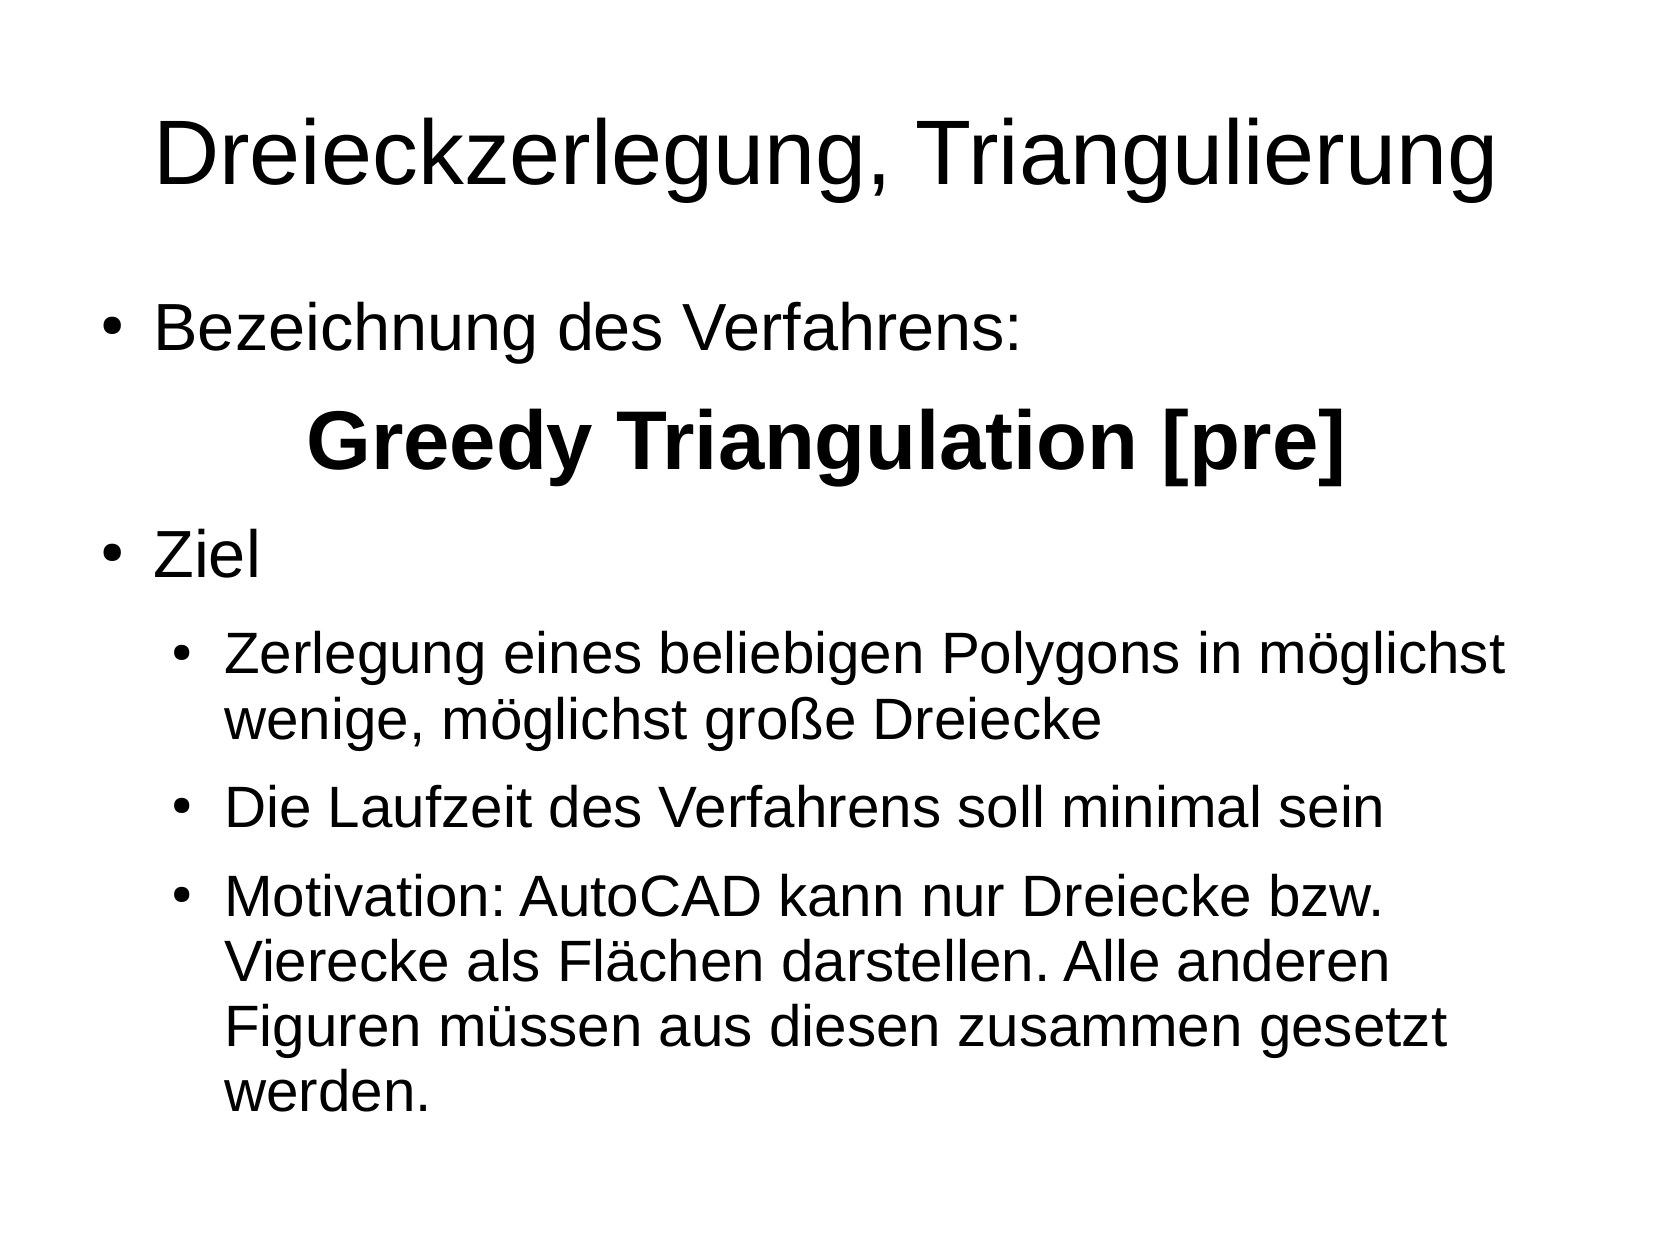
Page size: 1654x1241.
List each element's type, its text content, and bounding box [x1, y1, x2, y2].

list Bezeichnung des Verfahrens: Greedy Triangulation [pre] Ziel Zerlegung eines beliebigen Polygons in möglichst wenige, möglichst große Dreiecke Die Laufzeit des Verfahrens soll minimal sein Motivation: AutoCAD kann nur Dreiecke bzw. Vierecke als Flächen darstellen. Alle anderen Figuren müssen aus diesen zusammen gesetzt werden. [82, 290, 1571, 1123]
title Dreieckzerlegung, Triangulierung [82, 49, 1571, 257]
